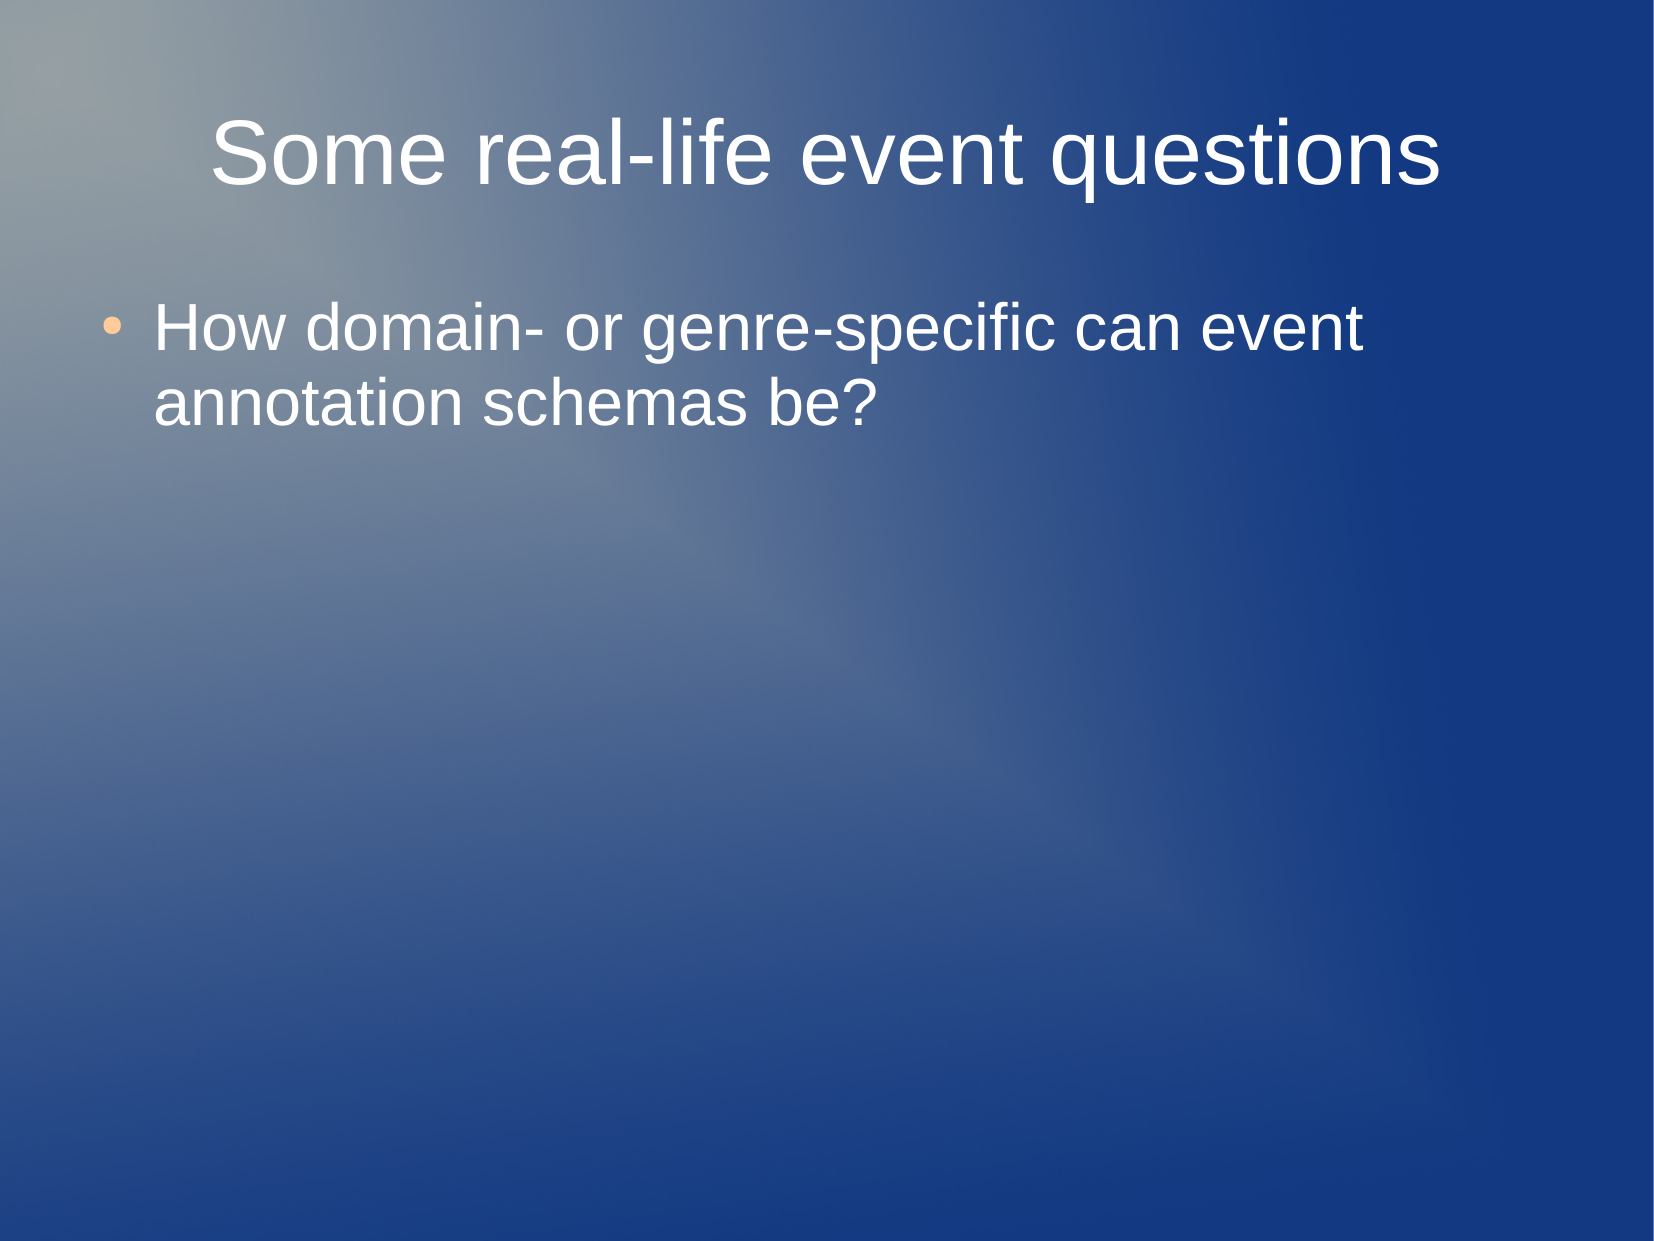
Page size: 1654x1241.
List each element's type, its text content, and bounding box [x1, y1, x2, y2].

title Some real-life event questions [82, 56, 1571, 250]
picture [0, 0, 1654, 1241]
list How domain- or genre-specific can event annotation schemas be? [82, 290, 1571, 1094]
